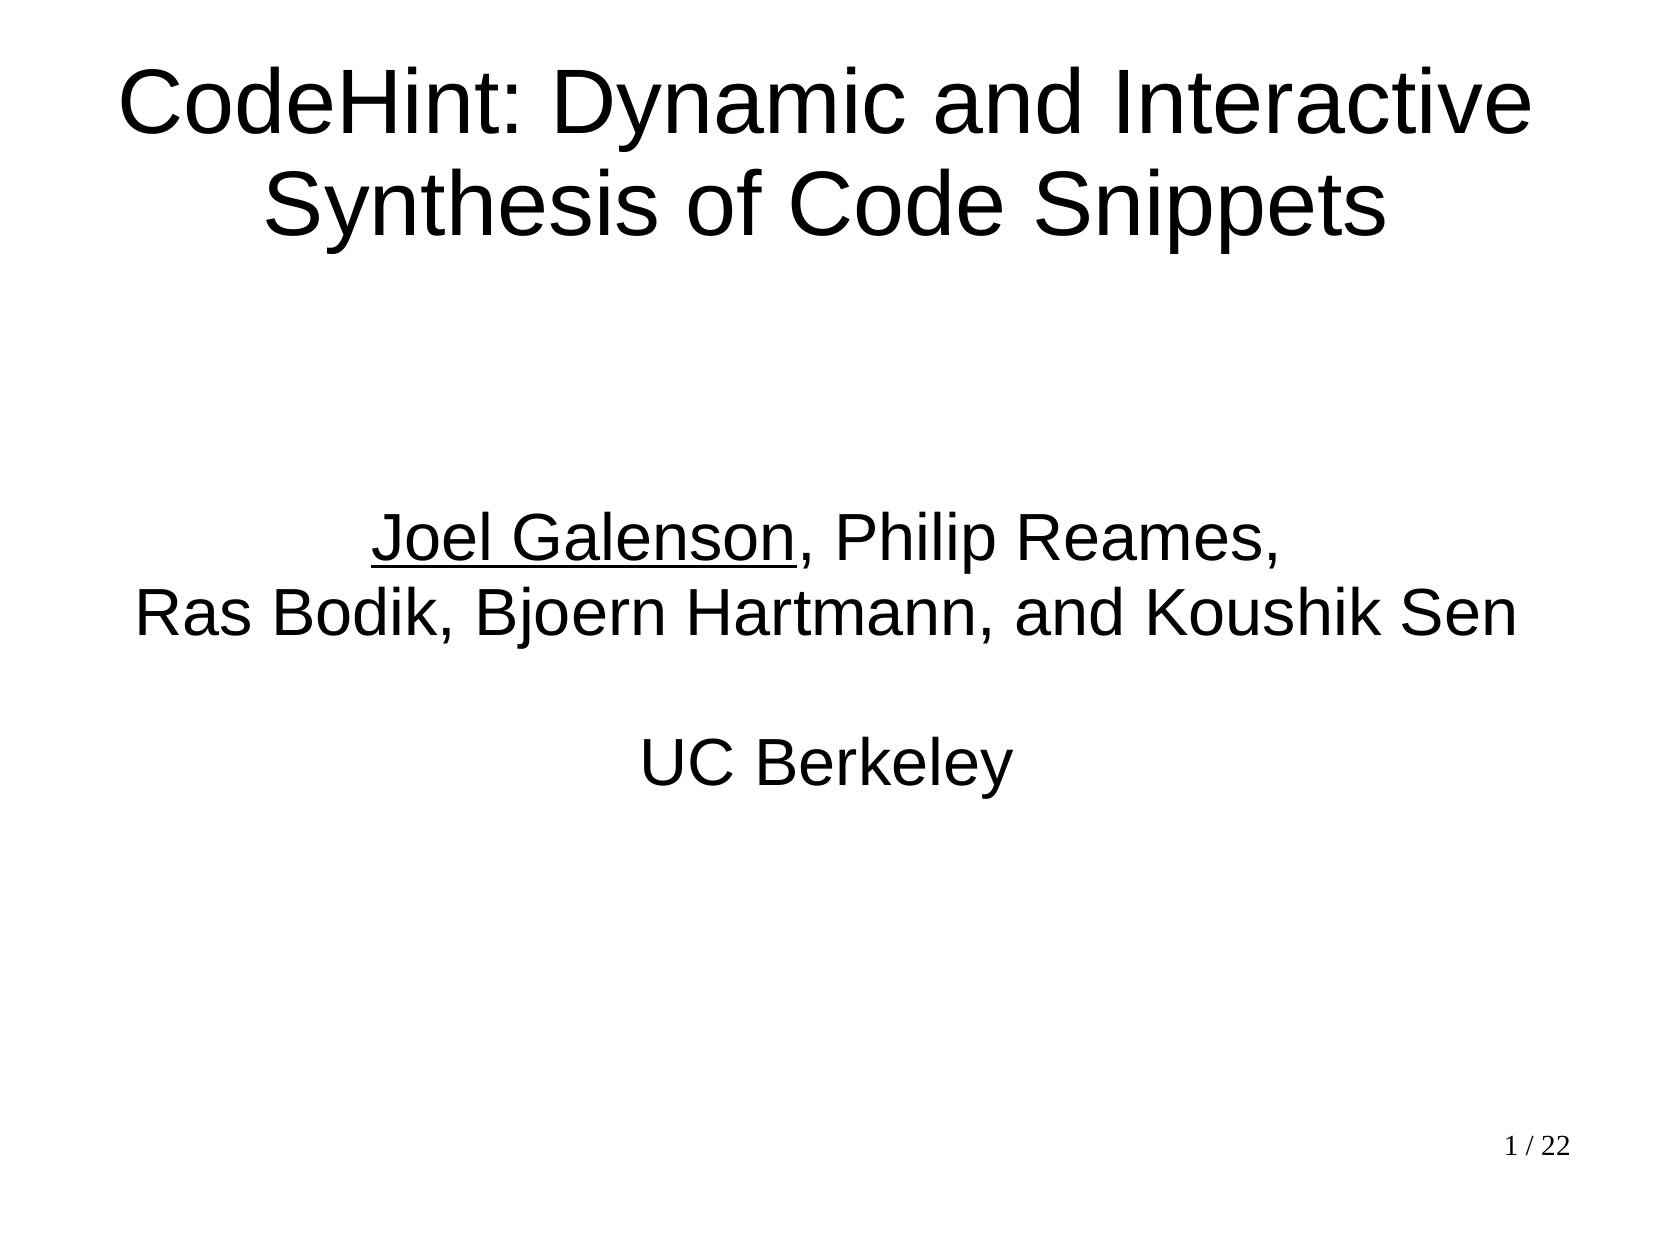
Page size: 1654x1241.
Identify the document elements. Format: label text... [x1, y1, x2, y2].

title CodeHint: Dynamic and Interactive Synthesis of Code Snippets [82, 49, 1571, 257]
subtitle Joel Galenson, Philip Reames, Ras Bodik, Bjoern Hartmann, and Koushik Sen UC Berkeley [82, 290, 1571, 1010]
